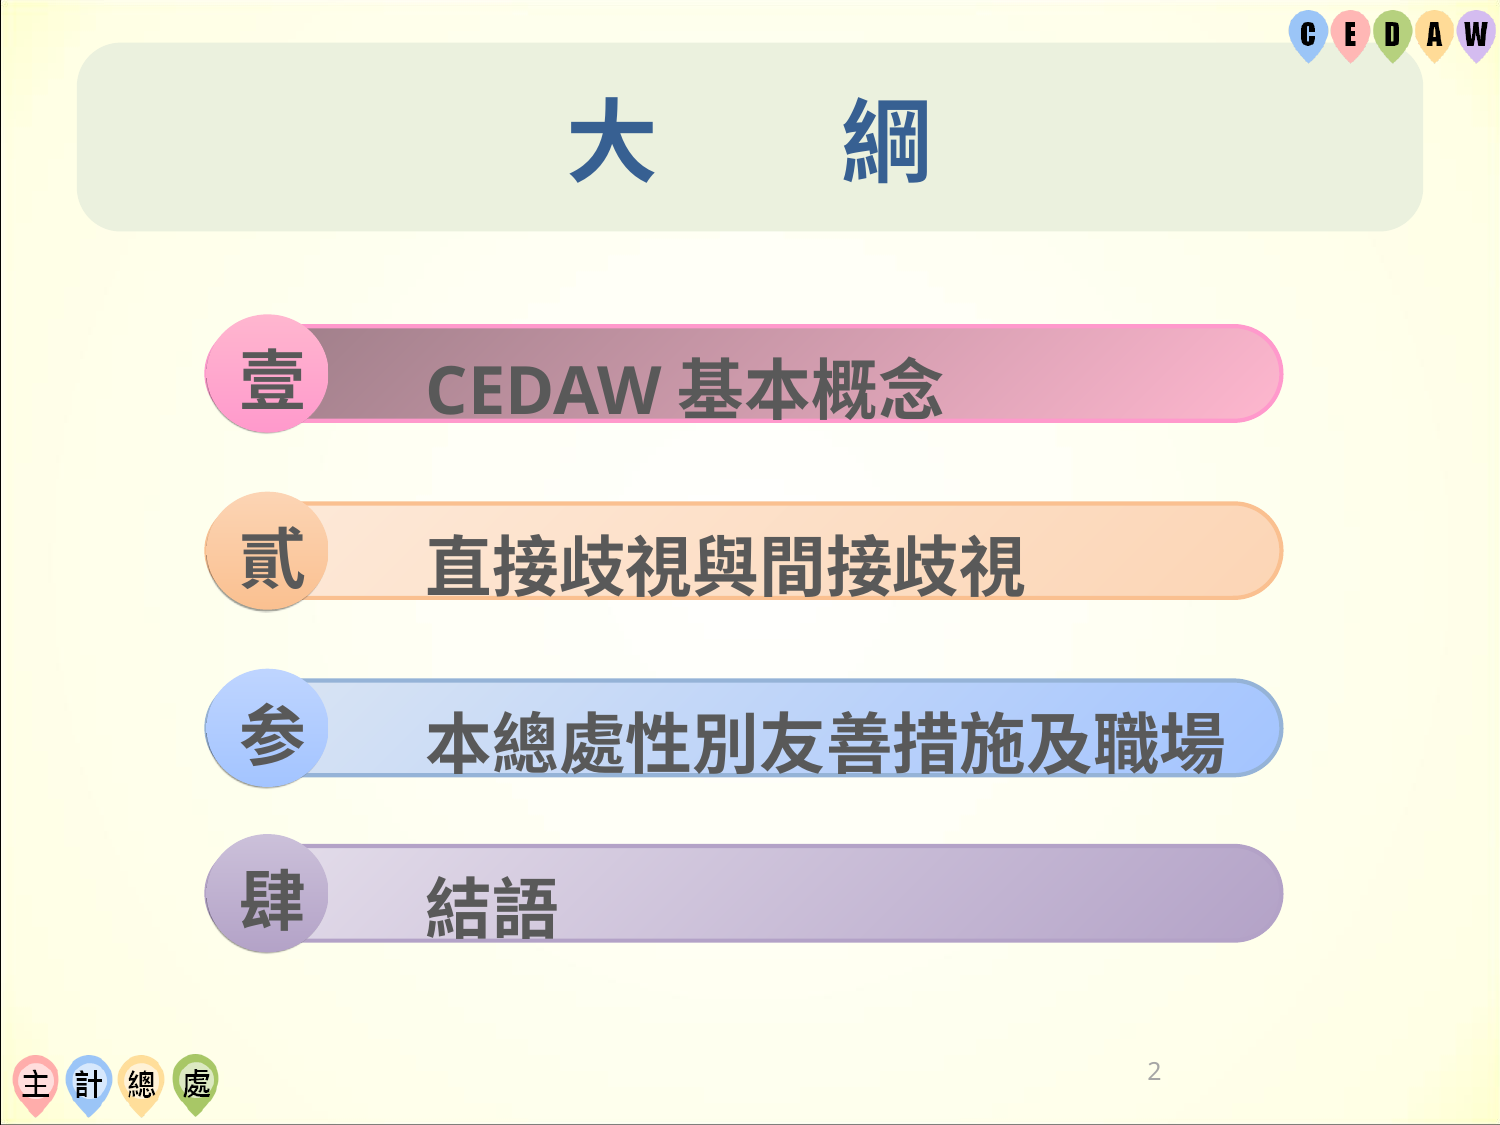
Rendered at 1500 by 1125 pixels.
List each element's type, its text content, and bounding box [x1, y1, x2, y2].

text_box 壹 [206, 314, 329, 433]
text_box CEDAW基本概念 [306, 326, 1282, 421]
text_box 結語 [305, 845, 1282, 941]
text_box 参 [206, 668, 329, 787]
text_box 肆 [206, 834, 329, 953]
text_box 本總處性別友善措施及職場 [305, 680, 1282, 776]
text_box 直接歧視與間接歧視 [305, 503, 1282, 598]
text_box 貳 [206, 491, 329, 610]
title 大 綱 [75, 45, 1426, 233]
text_box [1132, 1042, 1483, 1103]
